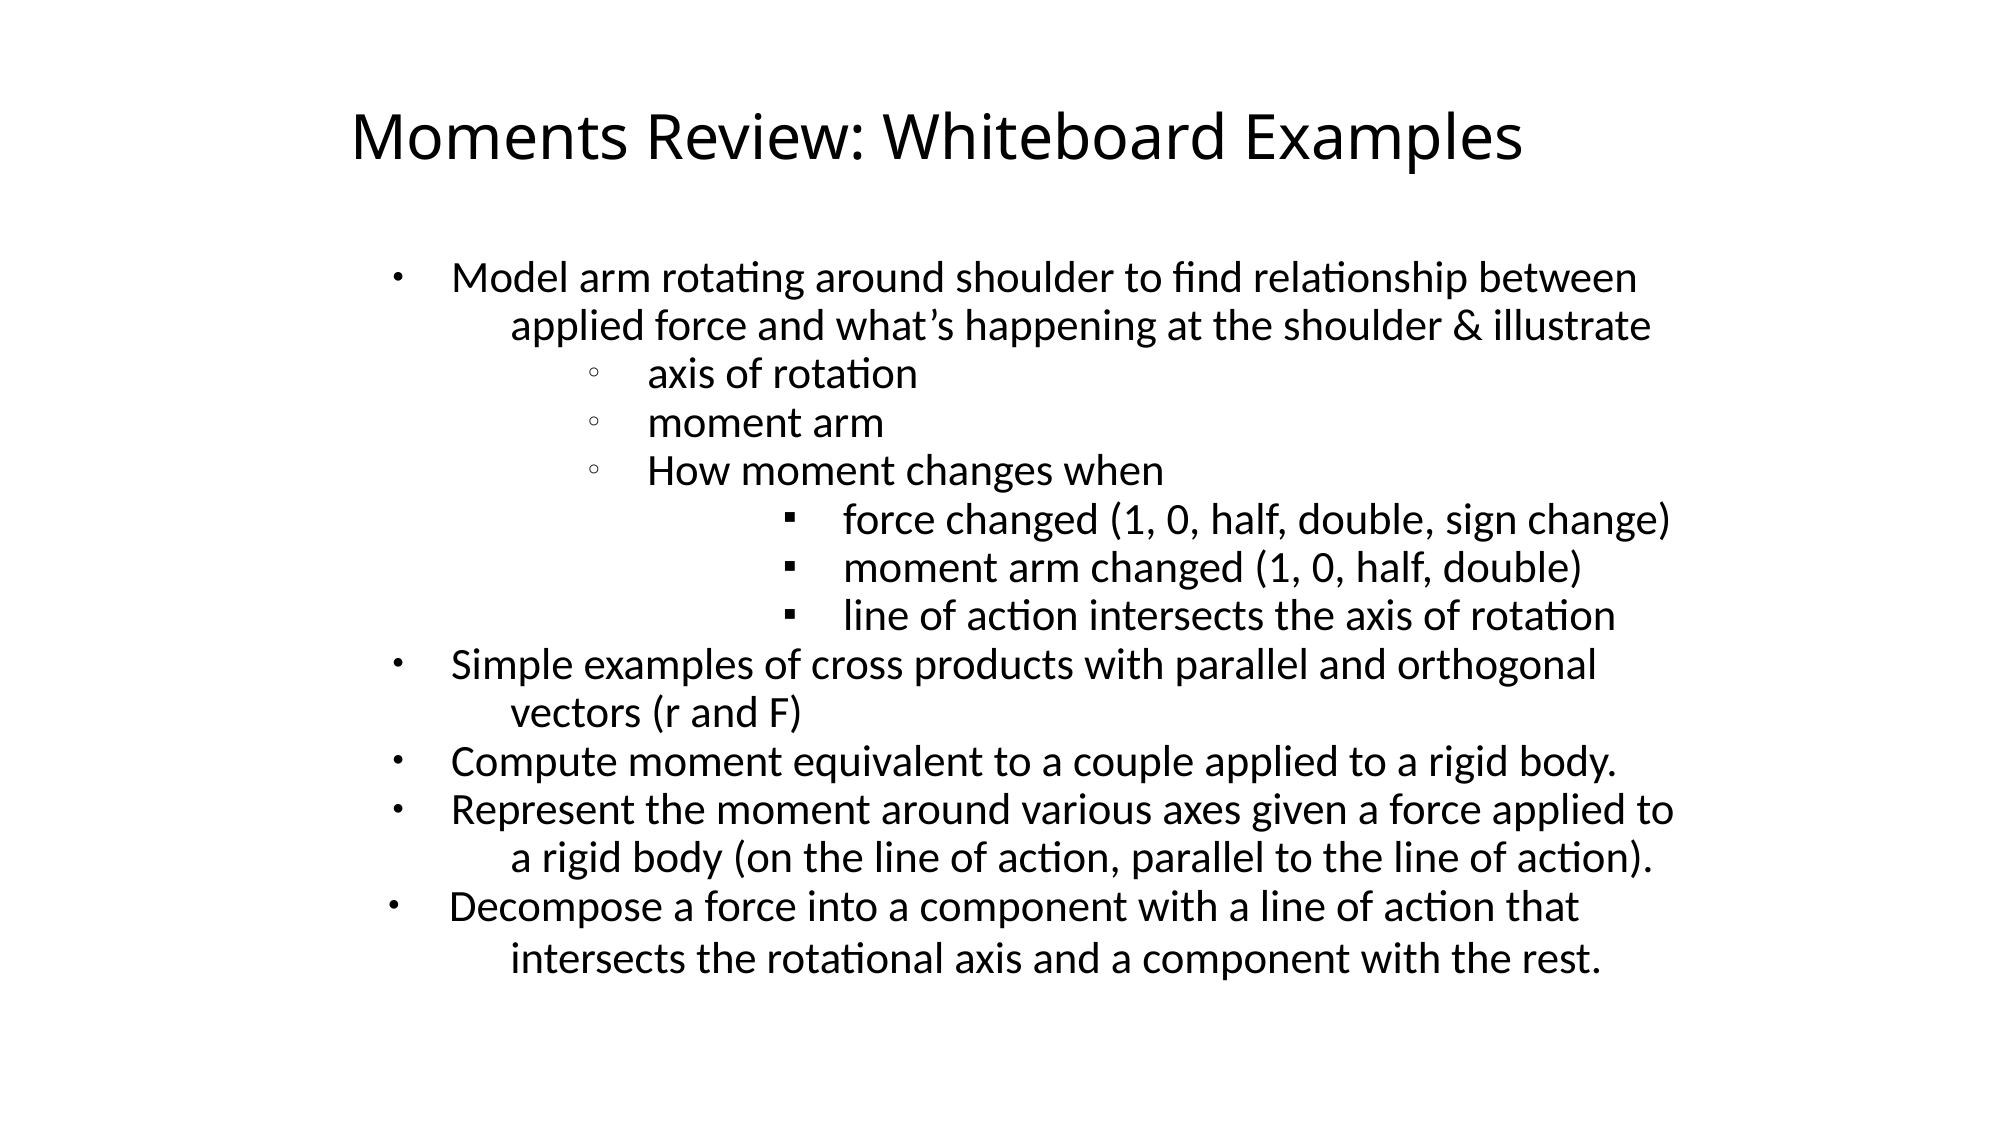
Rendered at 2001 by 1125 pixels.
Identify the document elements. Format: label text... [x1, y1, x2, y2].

title Moments Review: Whiteboard Examples [335, 87, 1686, 189]
list Model arm rotating around shoulder to find relationship between applied force and what’s happening at the shoulder & illustrate axis of rotation moment arm How moment changes when force changed (1, 0, half, double, sign change) moment arm changed (1, 0, half, double) line of action intersects the axis of rotation Simple examples of cross products with parallel and orthogonal vectors (r and F) Compute moment equivalent to a couple applied to a rigid body. Represent the moment around various axes given a force applied to a rigid body (on the line of action, parallel to the line of action). Decompose a force into a component with a line of action that intersects the rotational axis and a component with the rest. [299, 238, 1702, 1049]
